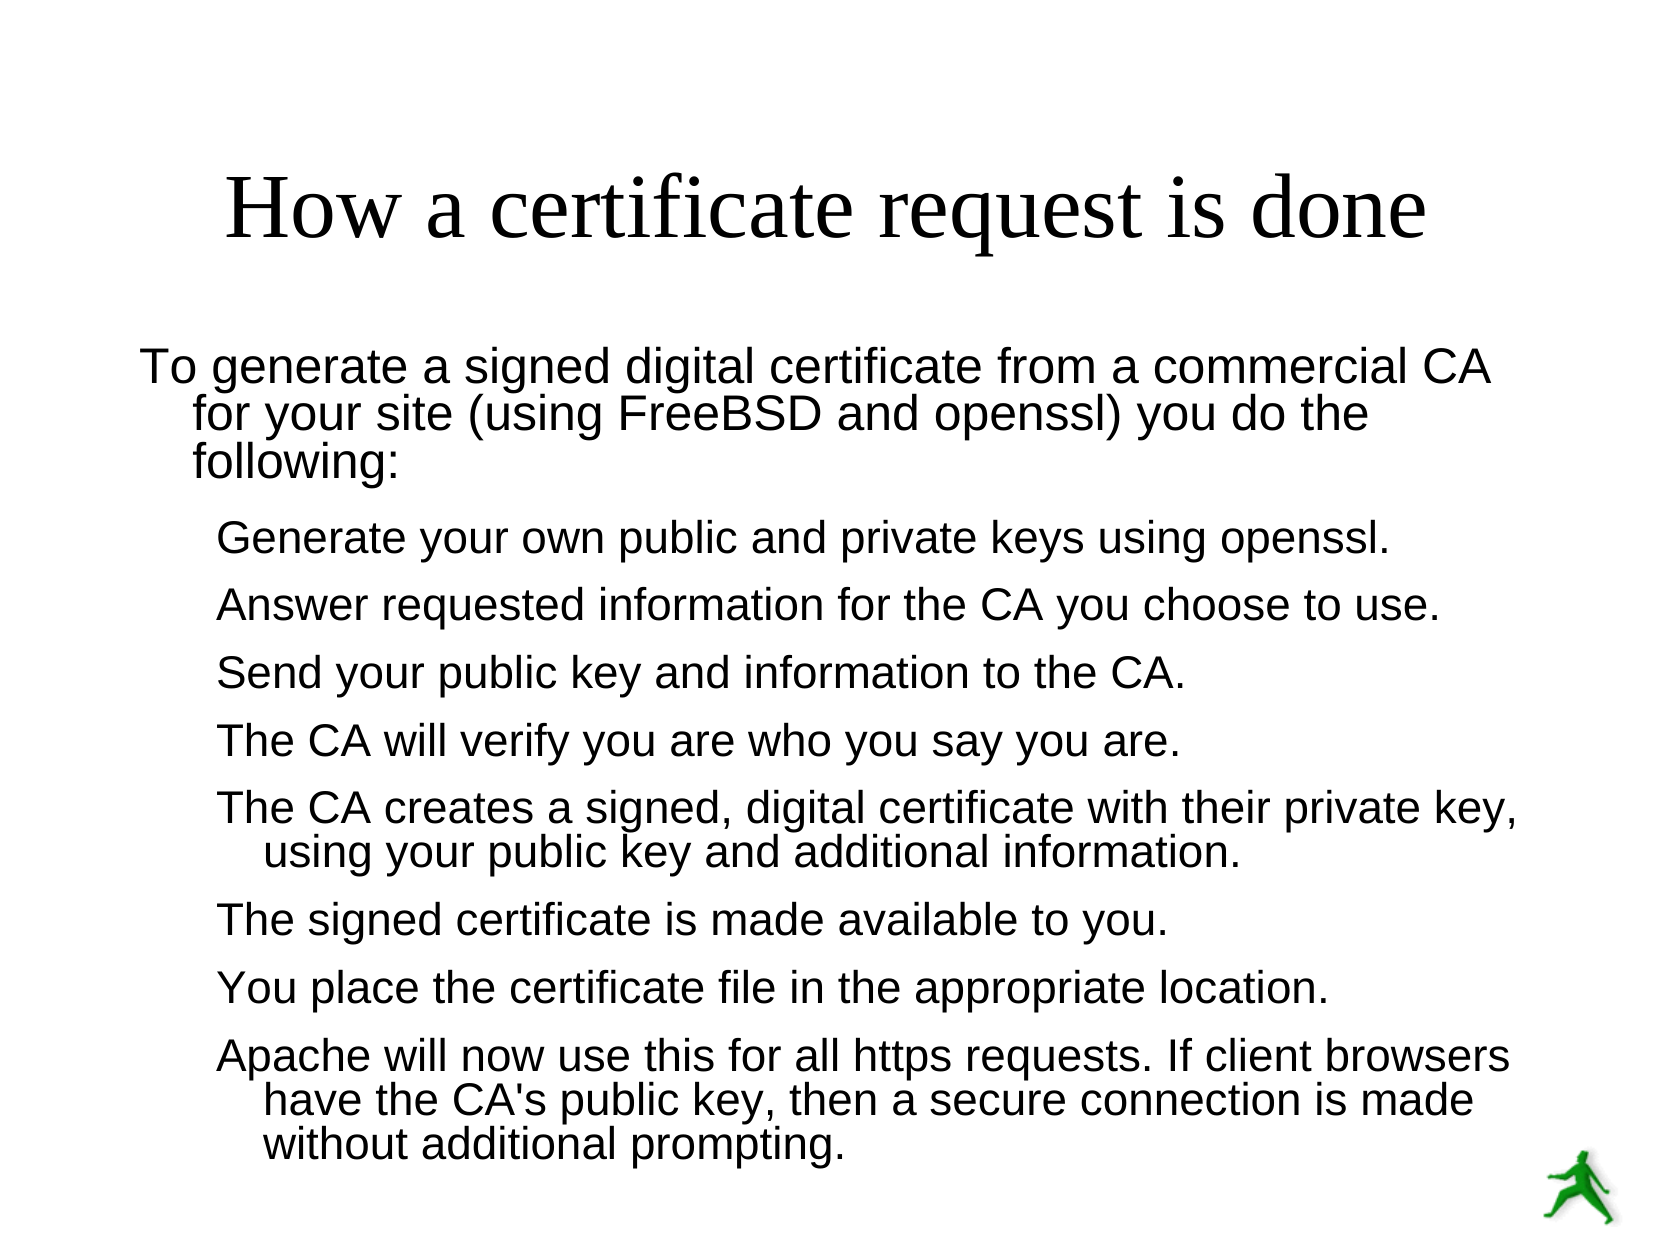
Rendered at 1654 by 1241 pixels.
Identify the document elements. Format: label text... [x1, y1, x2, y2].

picture [1541, 1135, 1634, 1227]
list To generate a signed digital certificate from a commercial CA for your site (using FreeBSD and openssl) you do the following: Generate your own public and private keys using openssl. Answer requested information for the CA you choose to use. Send your public key and information to the CA. The CA will verify you are who you say you are. The CA creates a signed, digital certificate with their private key, using your public key and additional information. The signed certificate is made available to you. You place the certificate file in the appropriate location. Apache will now use this for all https requests. If client browsers have the CA's public key, then a secure connection is made without additional prompting. [121, 344, 1534, 1237]
title How a certificate request is done [121, 102, 1534, 311]
